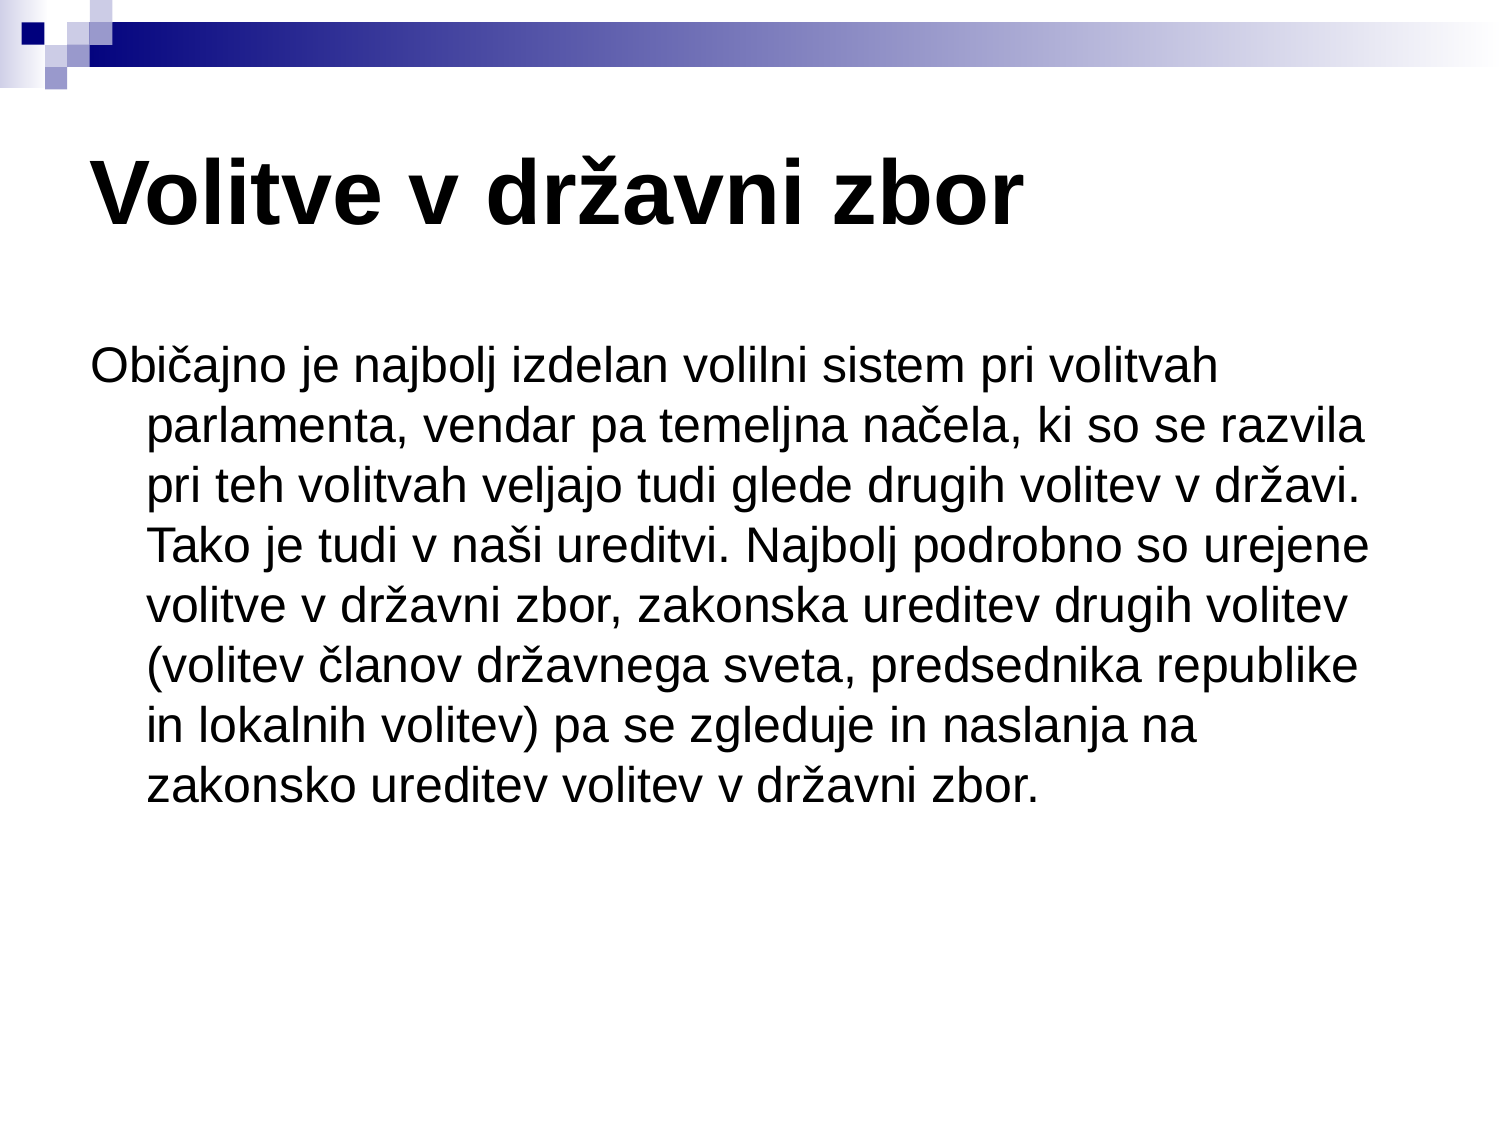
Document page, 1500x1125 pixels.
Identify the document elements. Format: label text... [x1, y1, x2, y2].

title Volitve v državni zbor [75, 75, 1425, 300]
list Običajno je najbolj izdelan volilni sistem pri volitvah parlamenta, vendar pa temeljna načela, ki so se razvila pri teh volitvah veljajo tudi glede drugih volitev v državi. Tako je tudi v naši ureditvi. Najbolj podrobno so urejene volitve v državni zbor, zakonska ureditev drugih volitev (volitev članov državnega sveta, predsednika republike in lokalnih volitev) pa se zgleduje in naslanja na zakonsko ureditev volitev v državni zbor. [75, 324, 1425, 963]
